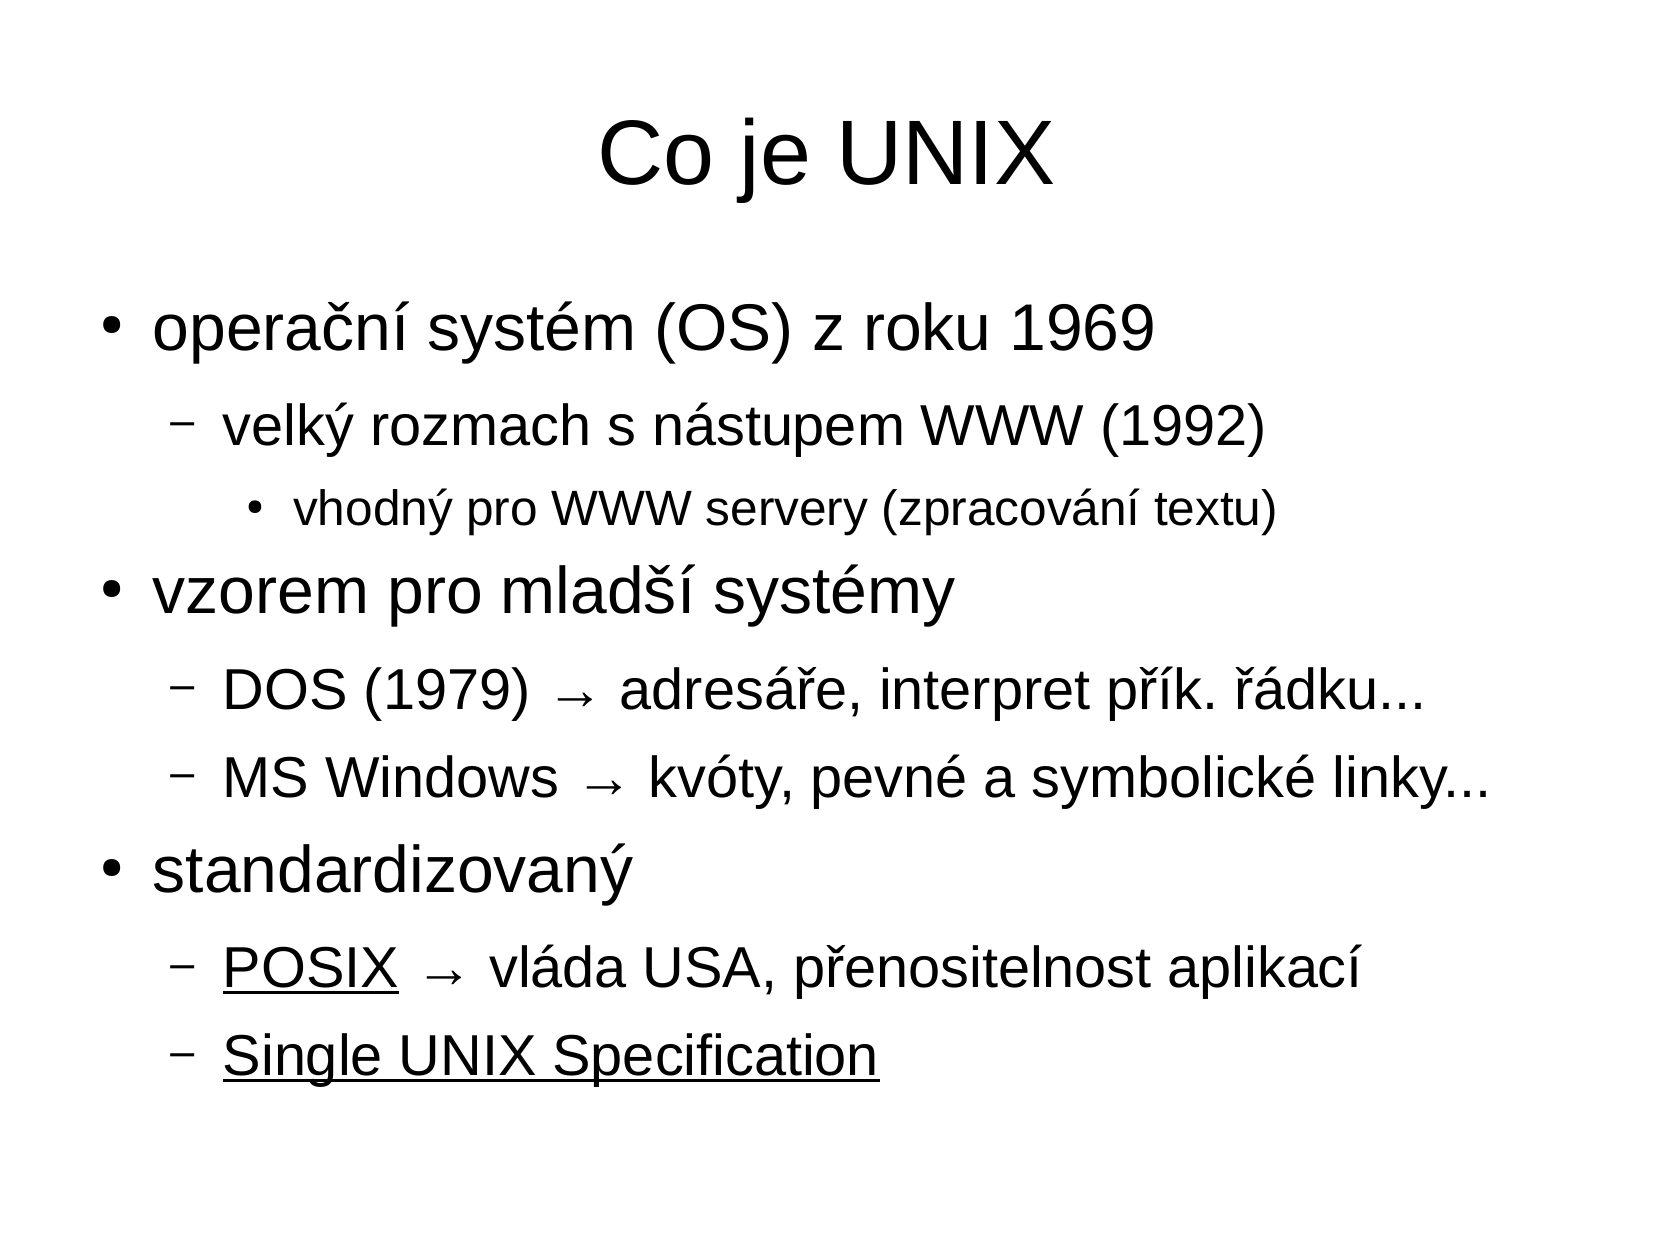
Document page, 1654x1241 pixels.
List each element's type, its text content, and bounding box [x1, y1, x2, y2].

list operační systém (OS) z roku 1969 velký rozmach s nástupem WWW (1992) vhodný pro WWW servery (zpracování textu) vzorem pro mladší systémy DOS (1979) → adresáře, interpret přík. řádku... MS Windows → kvóty, pevné a symbolické linky... standardizovaný POSIX → vláda USA, přenositelnost aplikací Single UNIX Specification [82, 290, 1571, 1096]
title Co je UNIX [82, 56, 1571, 250]
